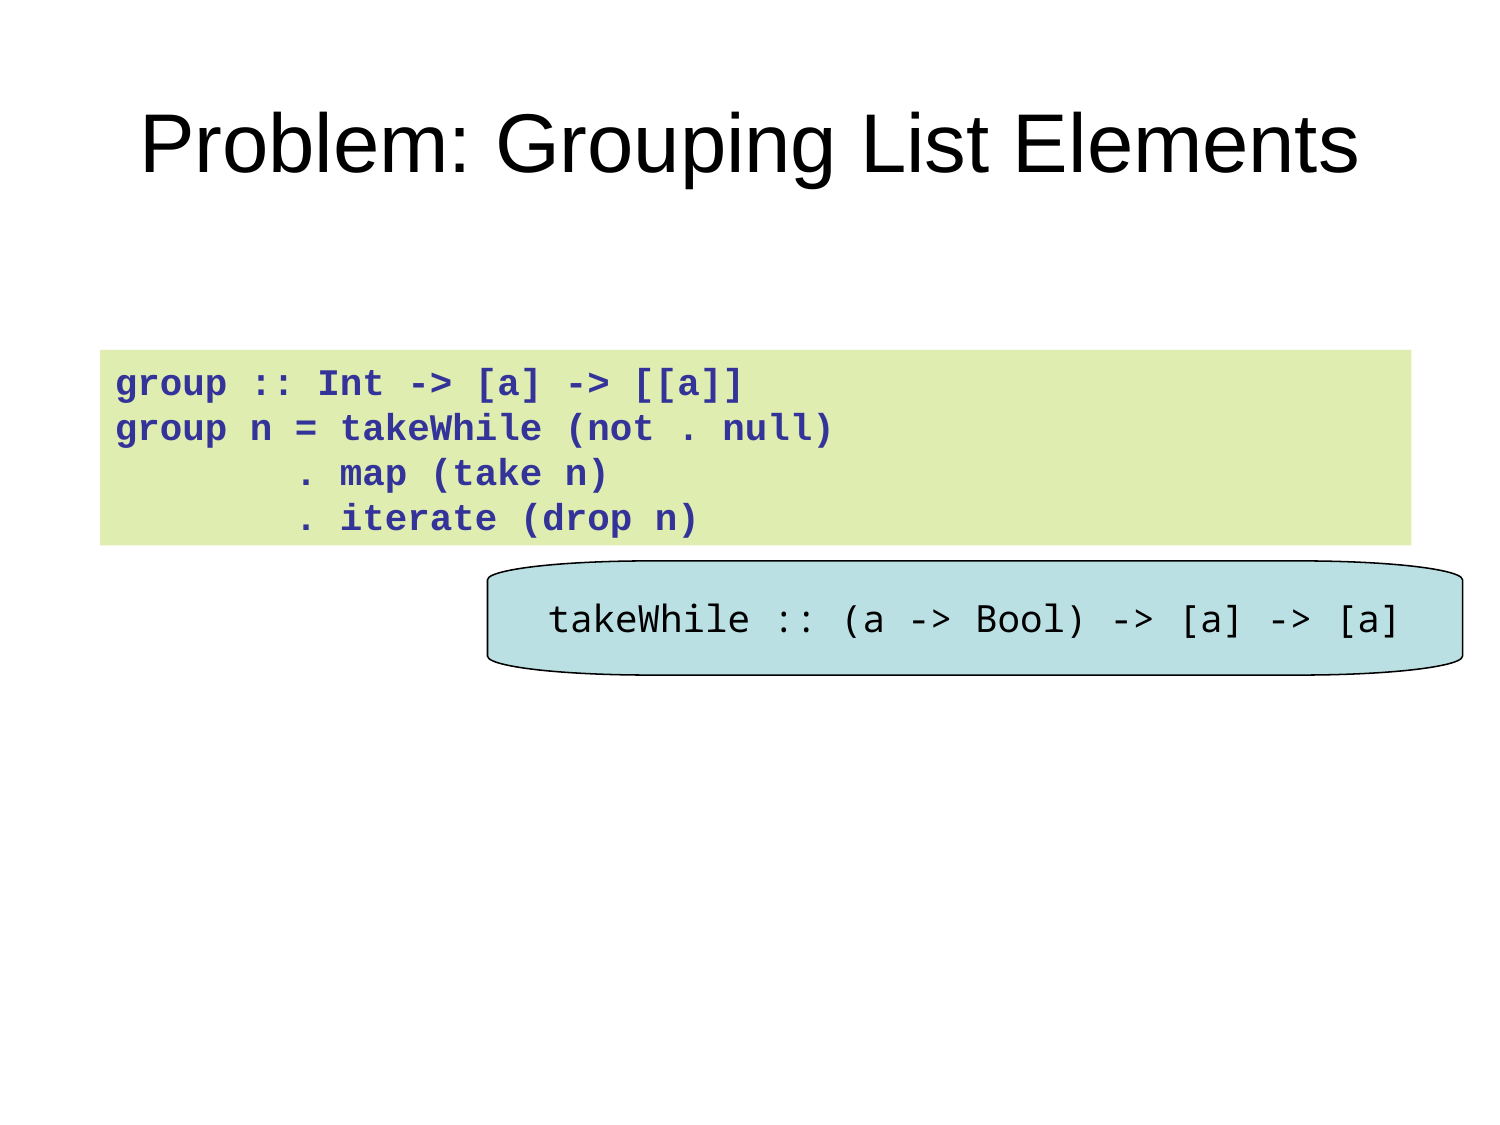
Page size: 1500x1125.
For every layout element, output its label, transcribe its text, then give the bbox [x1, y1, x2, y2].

text_box group :: Int -> [a] -> [[a]] group n = takeWhile (not . null) . map (take n) . iterate (drop n) [100, 349, 1412, 546]
title Problem: Grouping List Elements [75, 45, 1426, 233]
text_box takeWhile :: (a -> Bool) -> [a] -> [a] [487, 560, 1463, 676]
